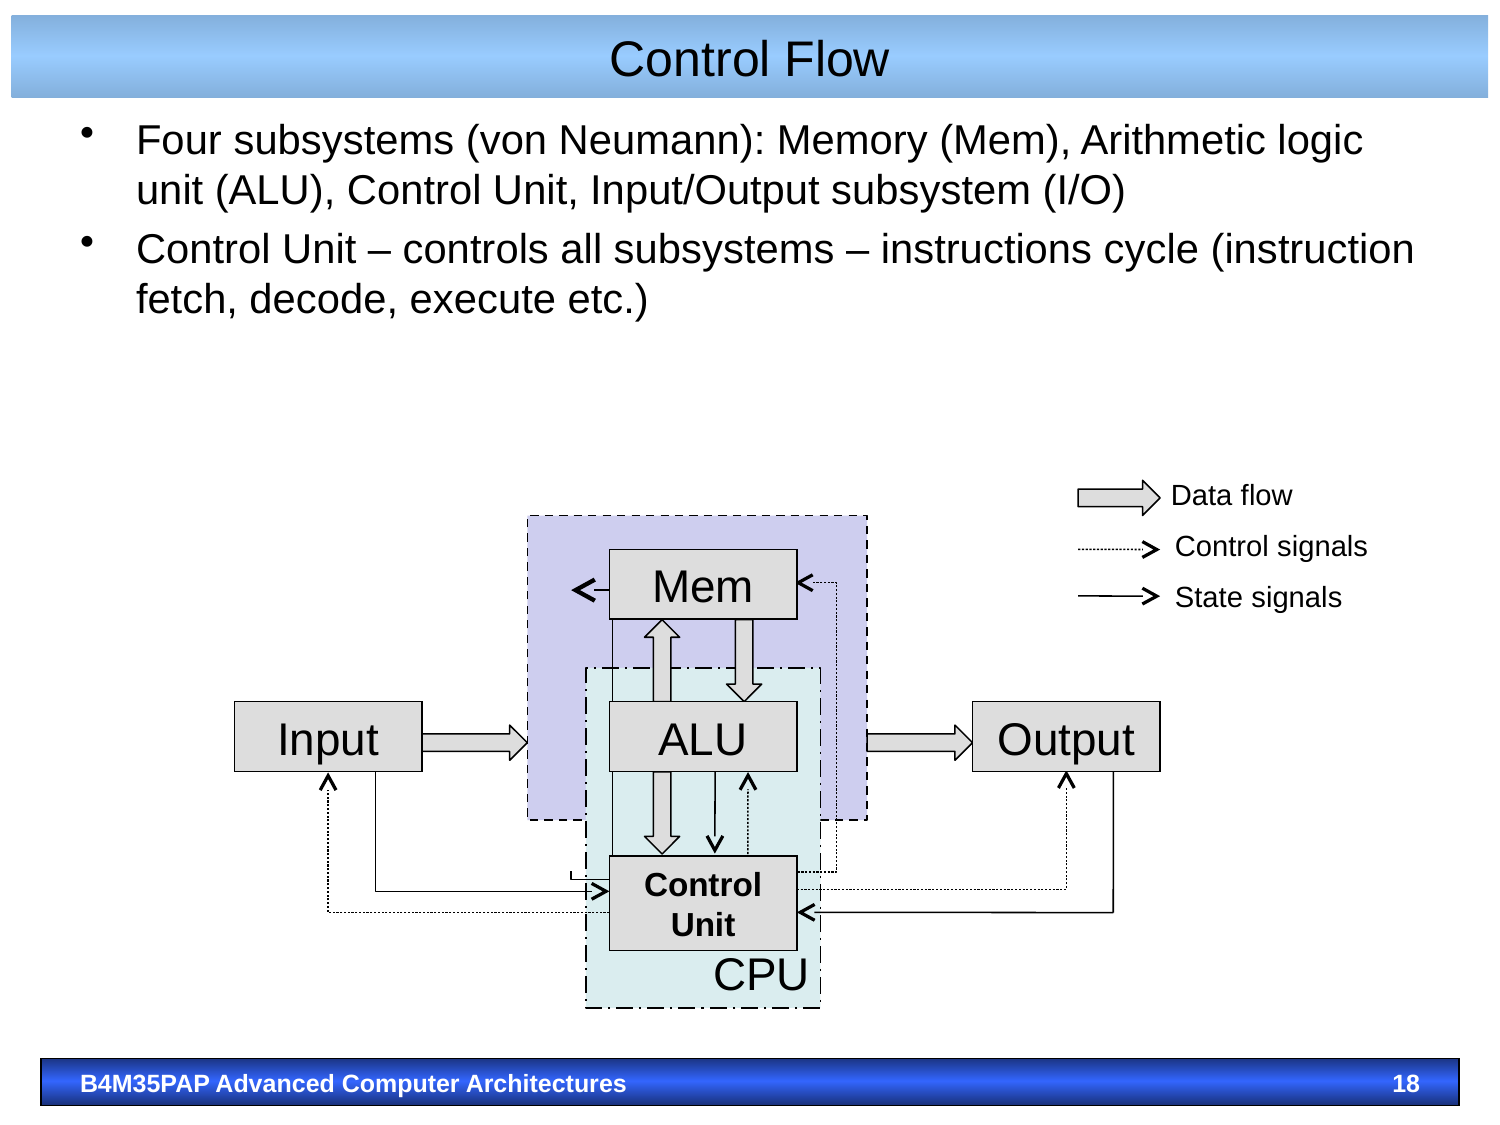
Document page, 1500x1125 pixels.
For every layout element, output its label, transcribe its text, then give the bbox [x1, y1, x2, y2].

text_box Mem [609, 549, 797, 620]
text_box State signals [1160, 571, 1418, 622]
text_box [422, 515, 972, 1008]
text_box Control signals [1160, 520, 1430, 571]
text_box Control Unit [609, 856, 797, 951]
text_box Input [234, 701, 422, 772]
text_box ALU [609, 701, 797, 772]
text_box Four subsystems (von Neumann): Memory (Mem), Arithmetic logic unit (ALU), Control Unit, Input/Output subsystem (I/O) Control Unit – controls all subsystems – instructions cycle (instruction fetch, decode, execute etc.) [64, 105, 1436, 1043]
text_box [1078, 480, 1161, 516]
text_box Data flow [1156, 468, 1344, 519]
text_box CPU [667, 937, 856, 1008]
text_box Output [972, 701, 1161, 772]
title Control Flow [11, 15, 1489, 98]
